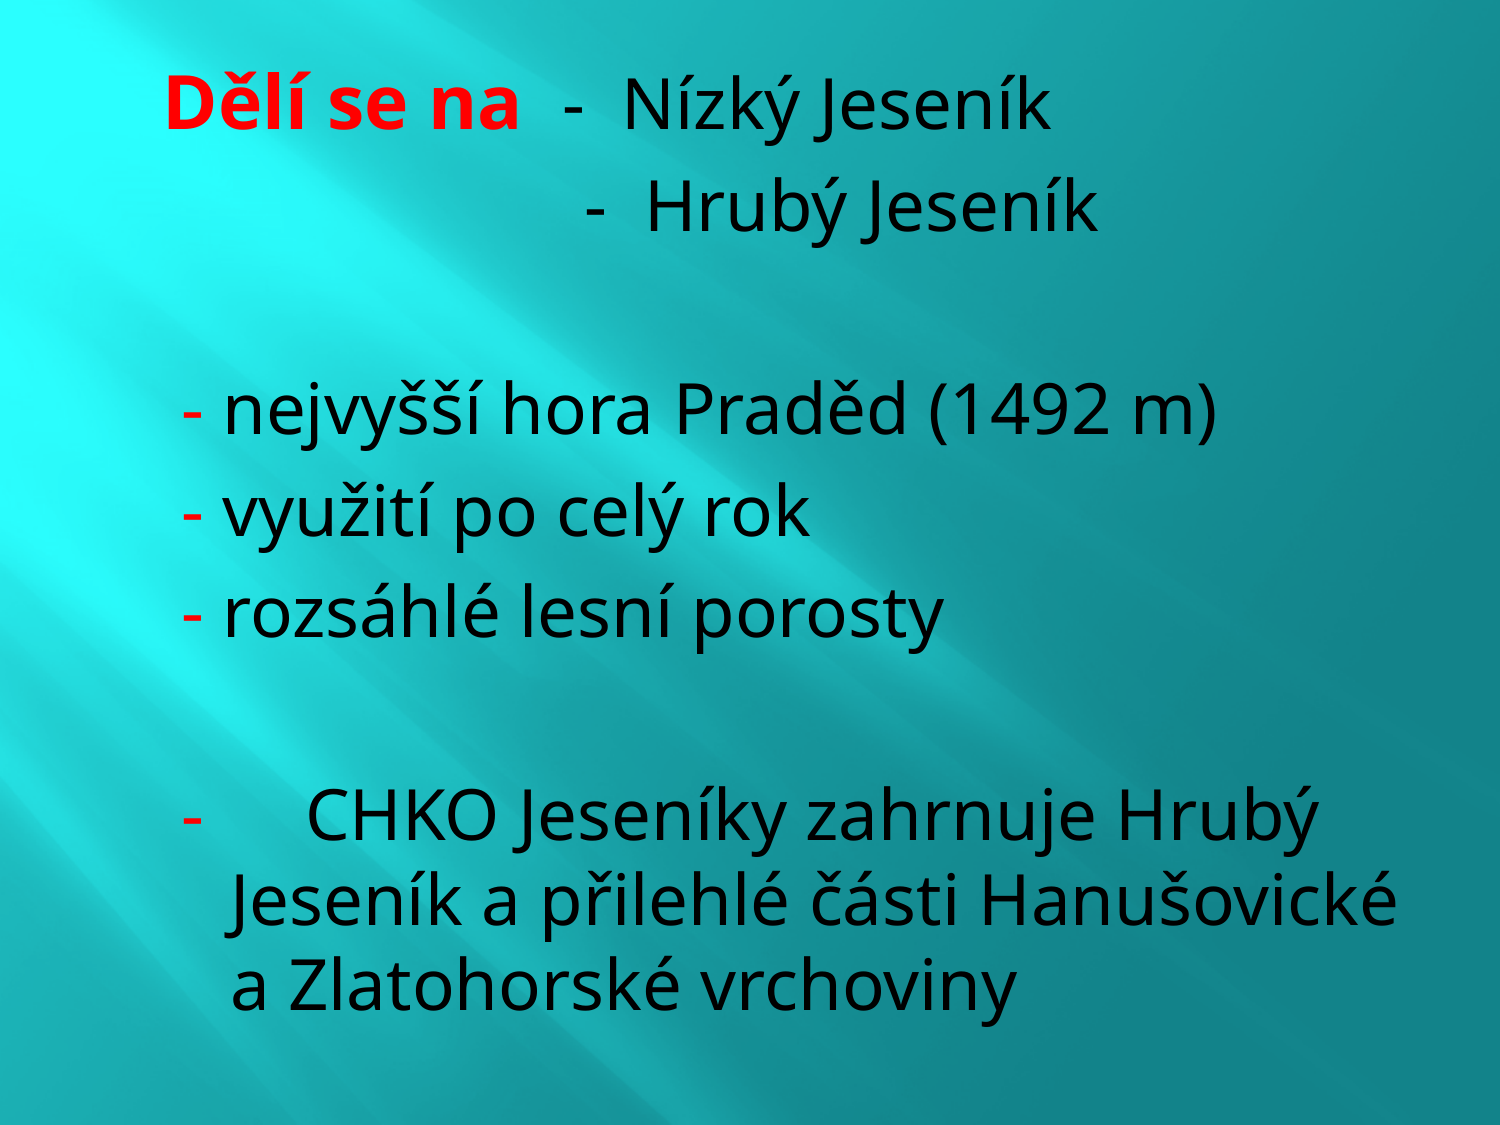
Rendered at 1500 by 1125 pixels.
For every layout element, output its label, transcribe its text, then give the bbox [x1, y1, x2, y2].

list Dělí se na - Nízký Jeseník - Hrubý Jeseník - nejvyšší hora Praděd (1492 m) - využití po celý rok - rozsáhlé lesní porosty - CHKO Jeseníky zahrnuje Hrubý Jeseník a přilehlé části Hanušovické a Zlatohorské vrchoviny [35, 46, 1465, 1090]
